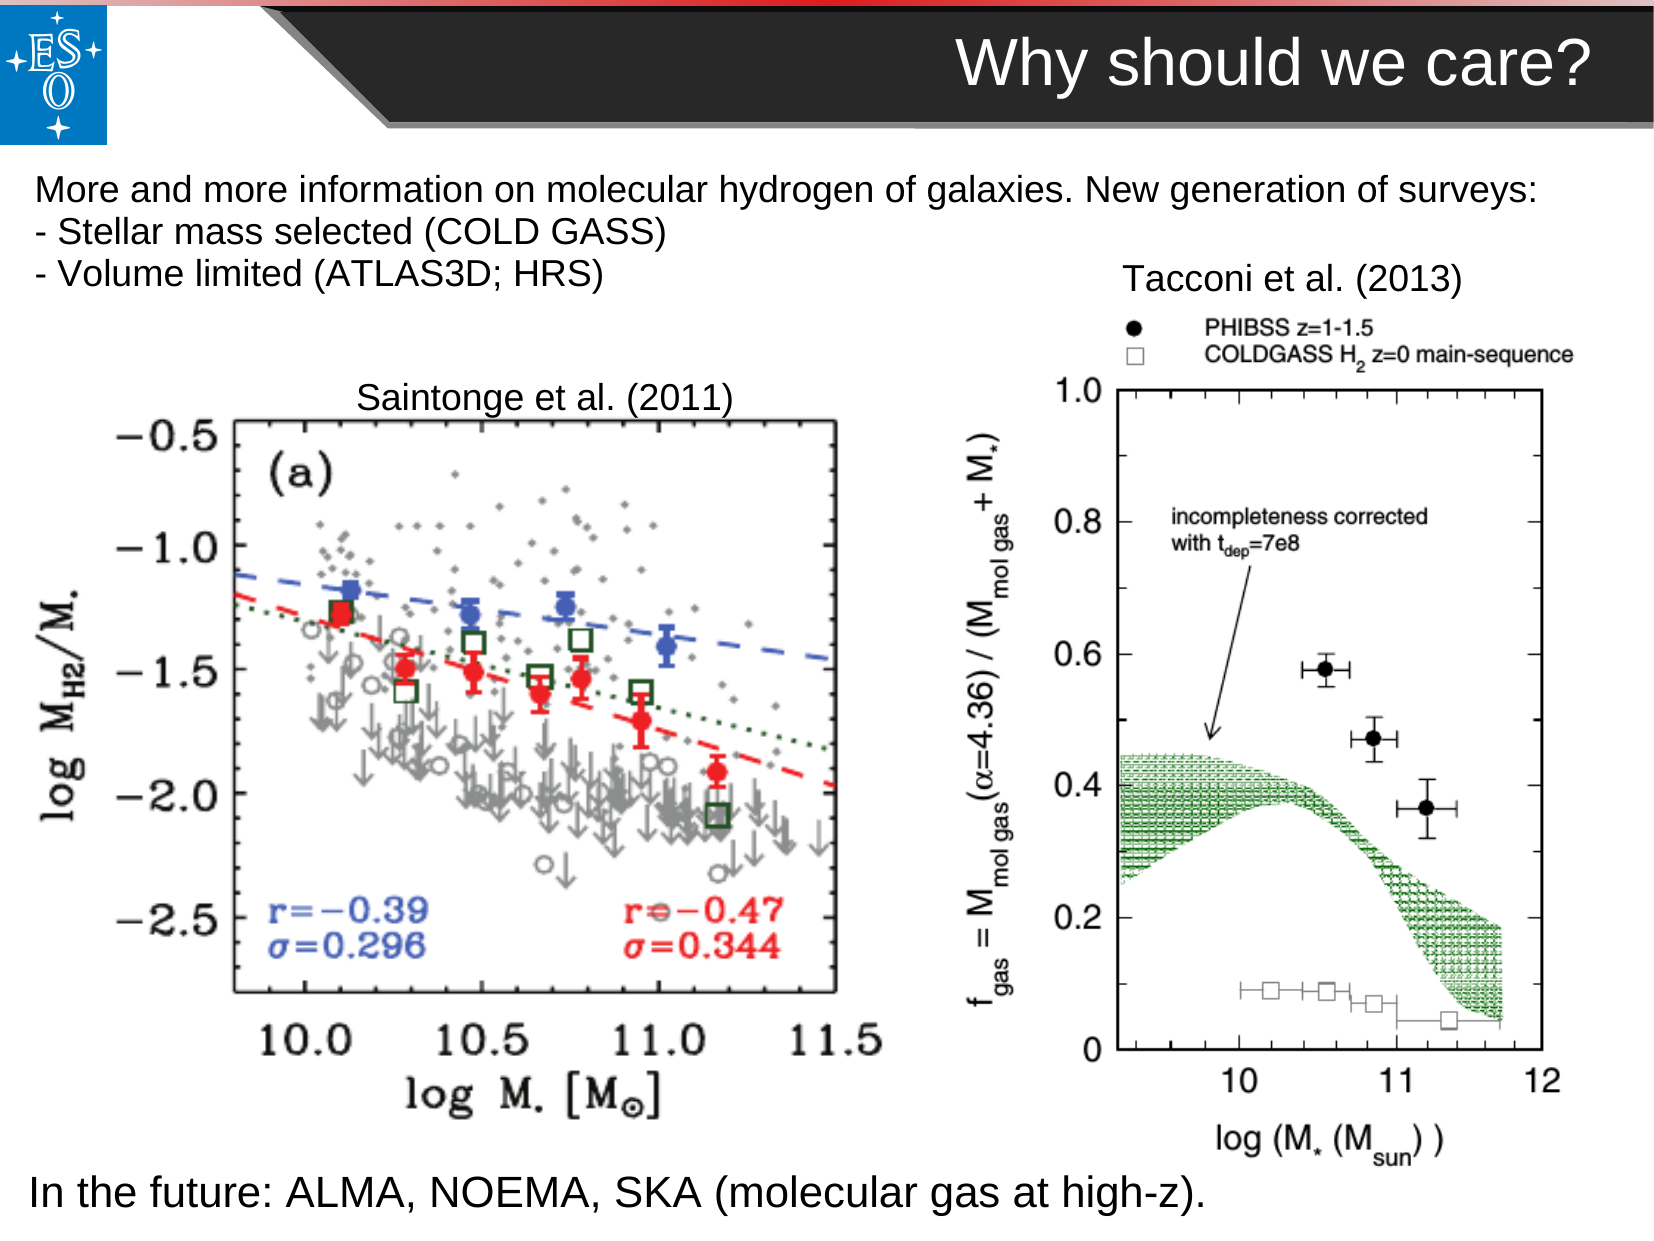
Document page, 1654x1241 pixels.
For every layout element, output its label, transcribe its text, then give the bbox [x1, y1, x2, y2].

text_box Tacconi et al. (2013) [1107, 250, 1520, 311]
text_box More and more information on molecular hydrogen of galaxies. New generation of surveys: - Stellar mass selected (COLD GASS) - Volume limited (ATLAS3D; HRS) [19, 161, 1636, 306]
picture [0, 5, 107, 145]
picture [13, 387, 887, 1122]
text_box Saintonge et al. (2011) [341, 369, 903, 433]
text_box In the future: ALMA, NOEMA, SKA (molecular gas at high-z). [0, 1161, 1497, 1229]
title Why should we care? [356, 19, 1593, 106]
picture [950, 305, 1601, 1169]
